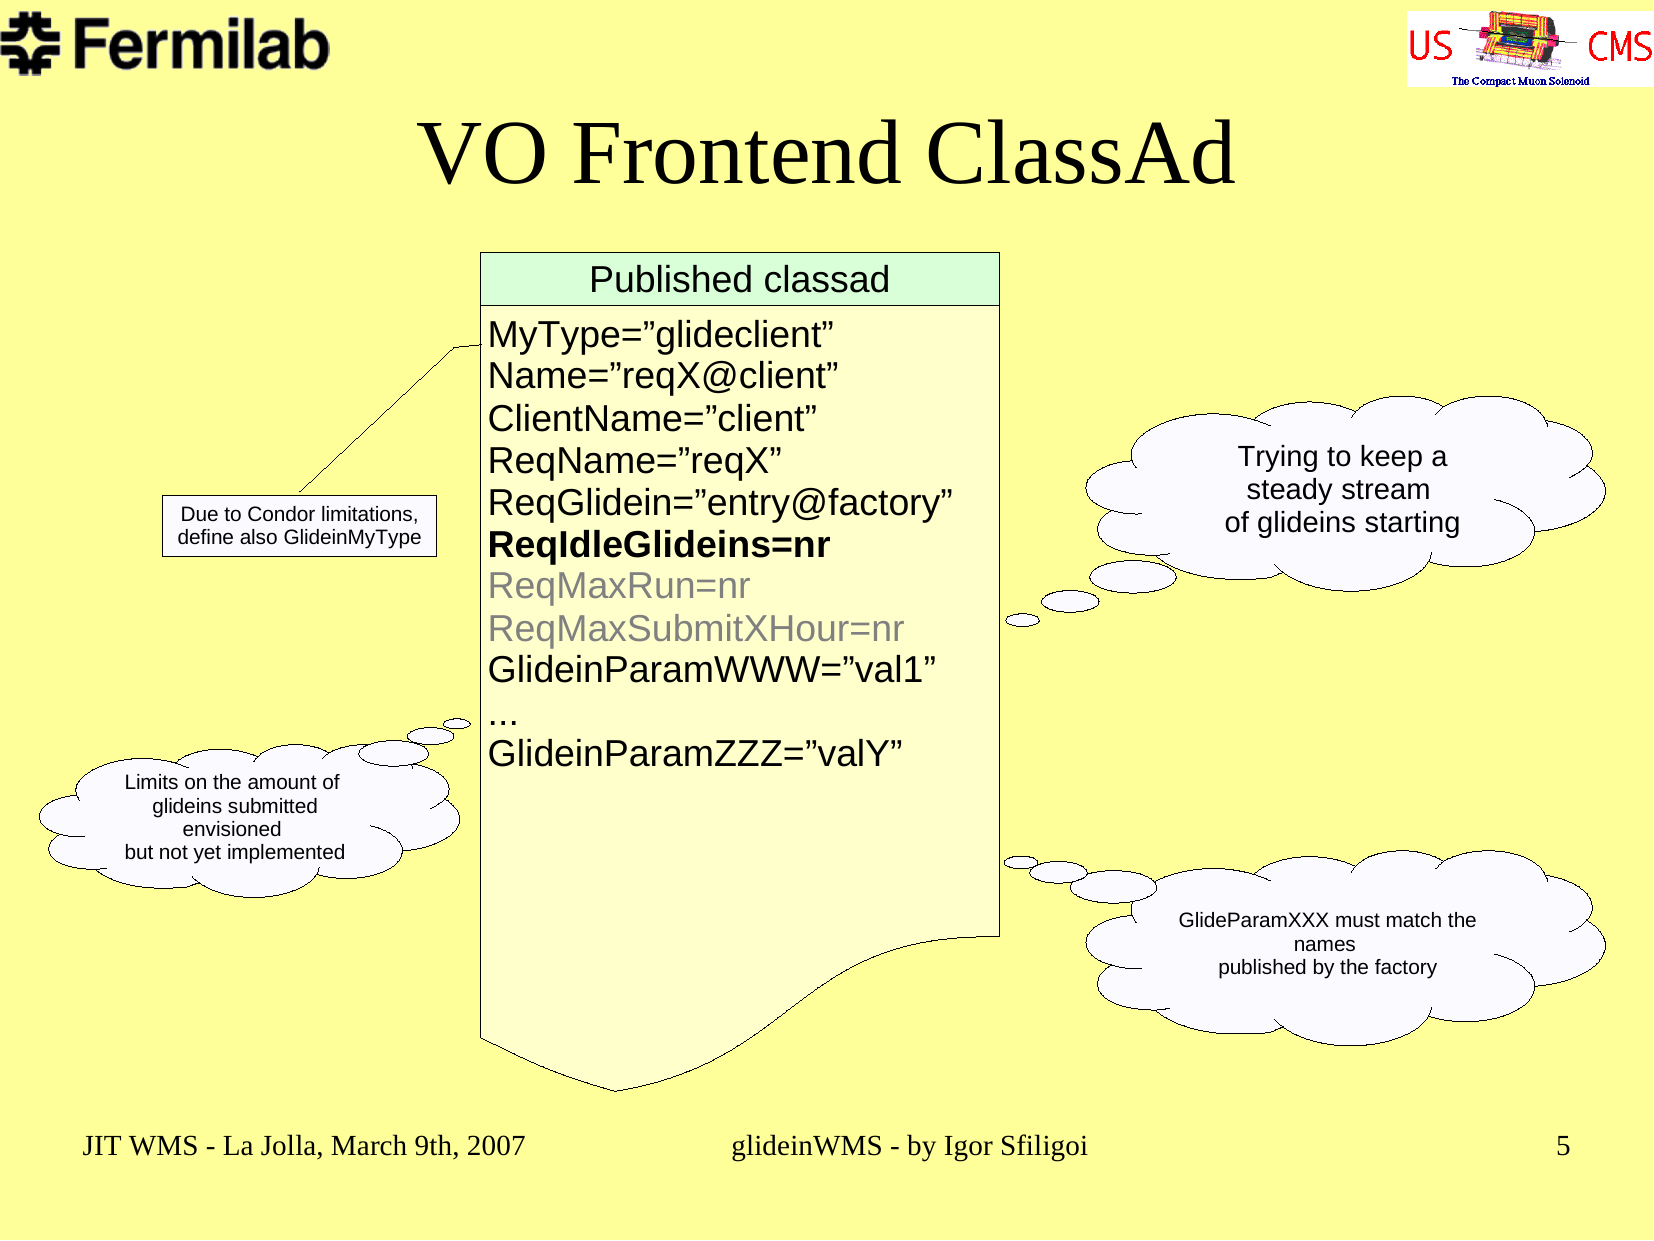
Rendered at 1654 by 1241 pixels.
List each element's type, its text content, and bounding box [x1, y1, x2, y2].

text_box Trying to keep a steady stream of glideins starting [1041, 590, 1100, 613]
text_box Due to Condor limitations, define also GlideinMyType [162, 496, 437, 556]
title VO Frontend ClassAd [82, 49, 1571, 257]
text_box MyType=”glideclient” Name=”reqX@client” ClientName=”client” ReqName=”reqX” ReqGlidein=”entry@factory” ReqIdleGlideins=nr ReqMaxRun=nr ReqMaxSubmitXHour=nr GlideinParamWWW=”val1” ... GlideinParamZZZ=”valY” [480, 306, 1000, 1092]
picture [1407, 11, 1654, 87]
text_box Trying to keep a steady stream of glideins starting [1085, 396, 1606, 592]
text_box Published classad [480, 252, 1000, 306]
text_box Trying to keep a steady stream of glideins starting [1089, 560, 1177, 594]
picture [0, 11, 330, 76]
text_box GlideParamXXX must match the names published by the factory [1004, 850, 1606, 1046]
text_box Limits on the amount of glideins submitted envisioned but not yet implemented [39, 727, 460, 898]
